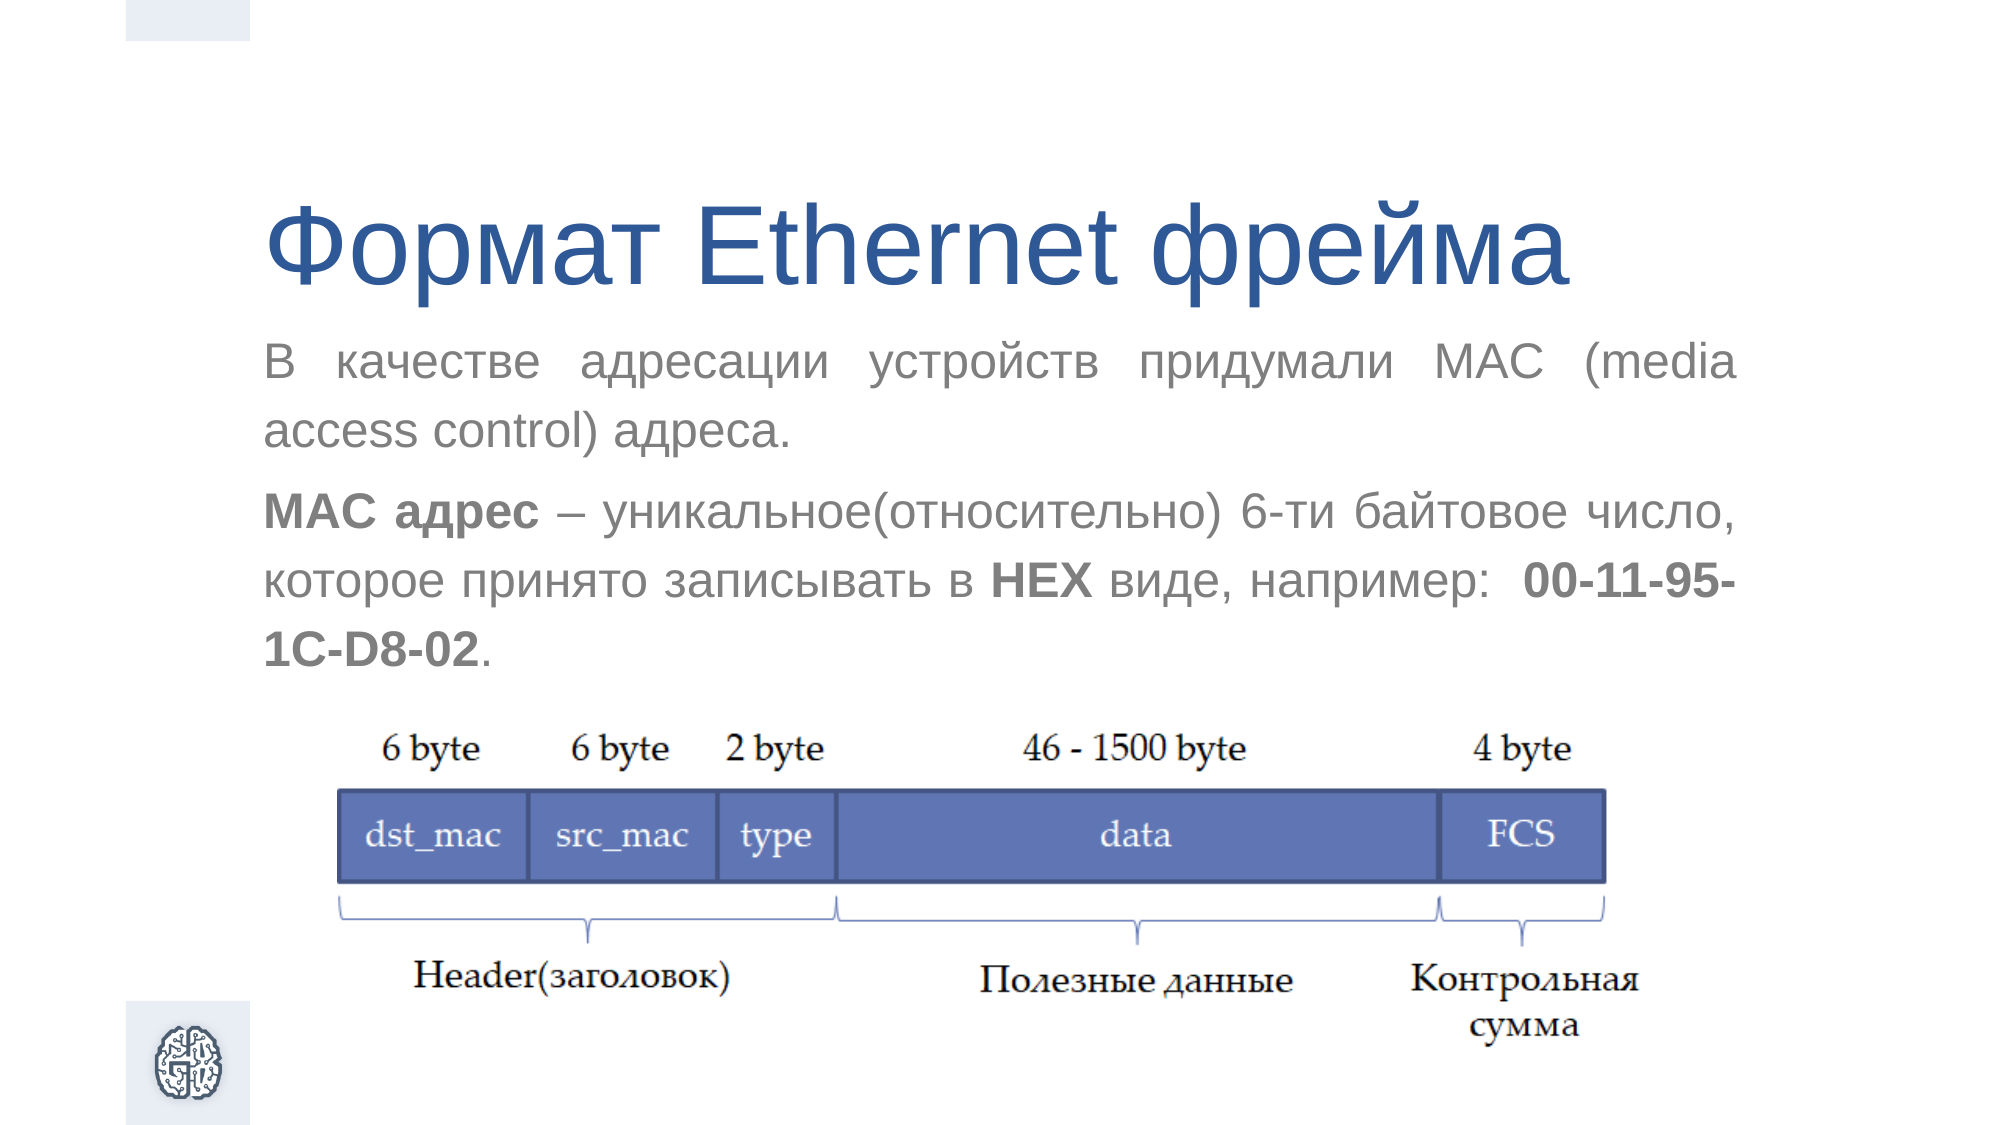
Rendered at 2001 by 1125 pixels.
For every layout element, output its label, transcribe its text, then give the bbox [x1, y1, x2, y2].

picture [337, 712, 1663, 1069]
picture [144, 1016, 232, 1110]
list В качестве адресации устройств придумали MAC (media access control) адреса. MAC адрес – уникальное(относительно) 6-ти байтовое число, которое принято записывать в HEX виде, например: 00-11-95-1C-D8-02. [248, 326, 1752, 736]
title Формат Ethernet фрейма [248, 124, 1752, 326]
